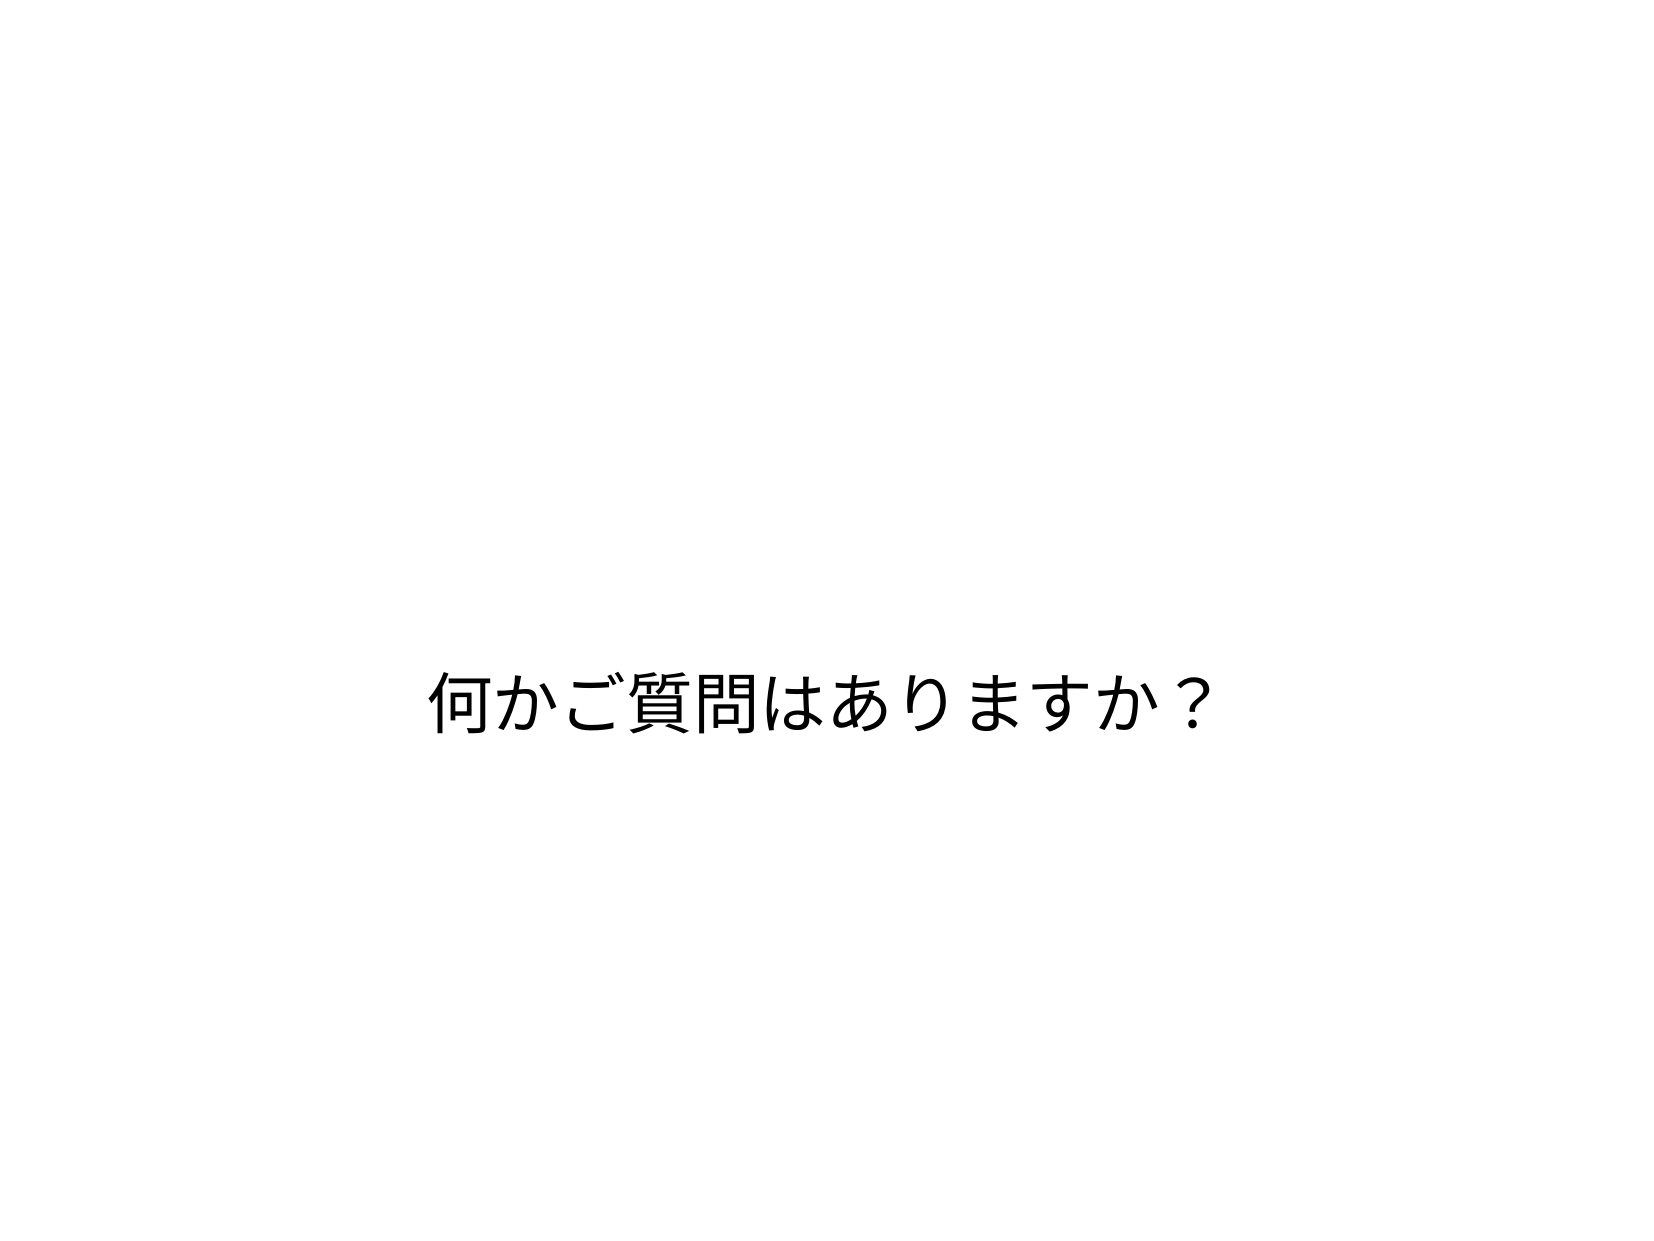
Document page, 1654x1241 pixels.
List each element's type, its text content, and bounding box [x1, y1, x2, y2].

subtitle 何かご質問はありますか？ [82, 290, 1571, 1109]
